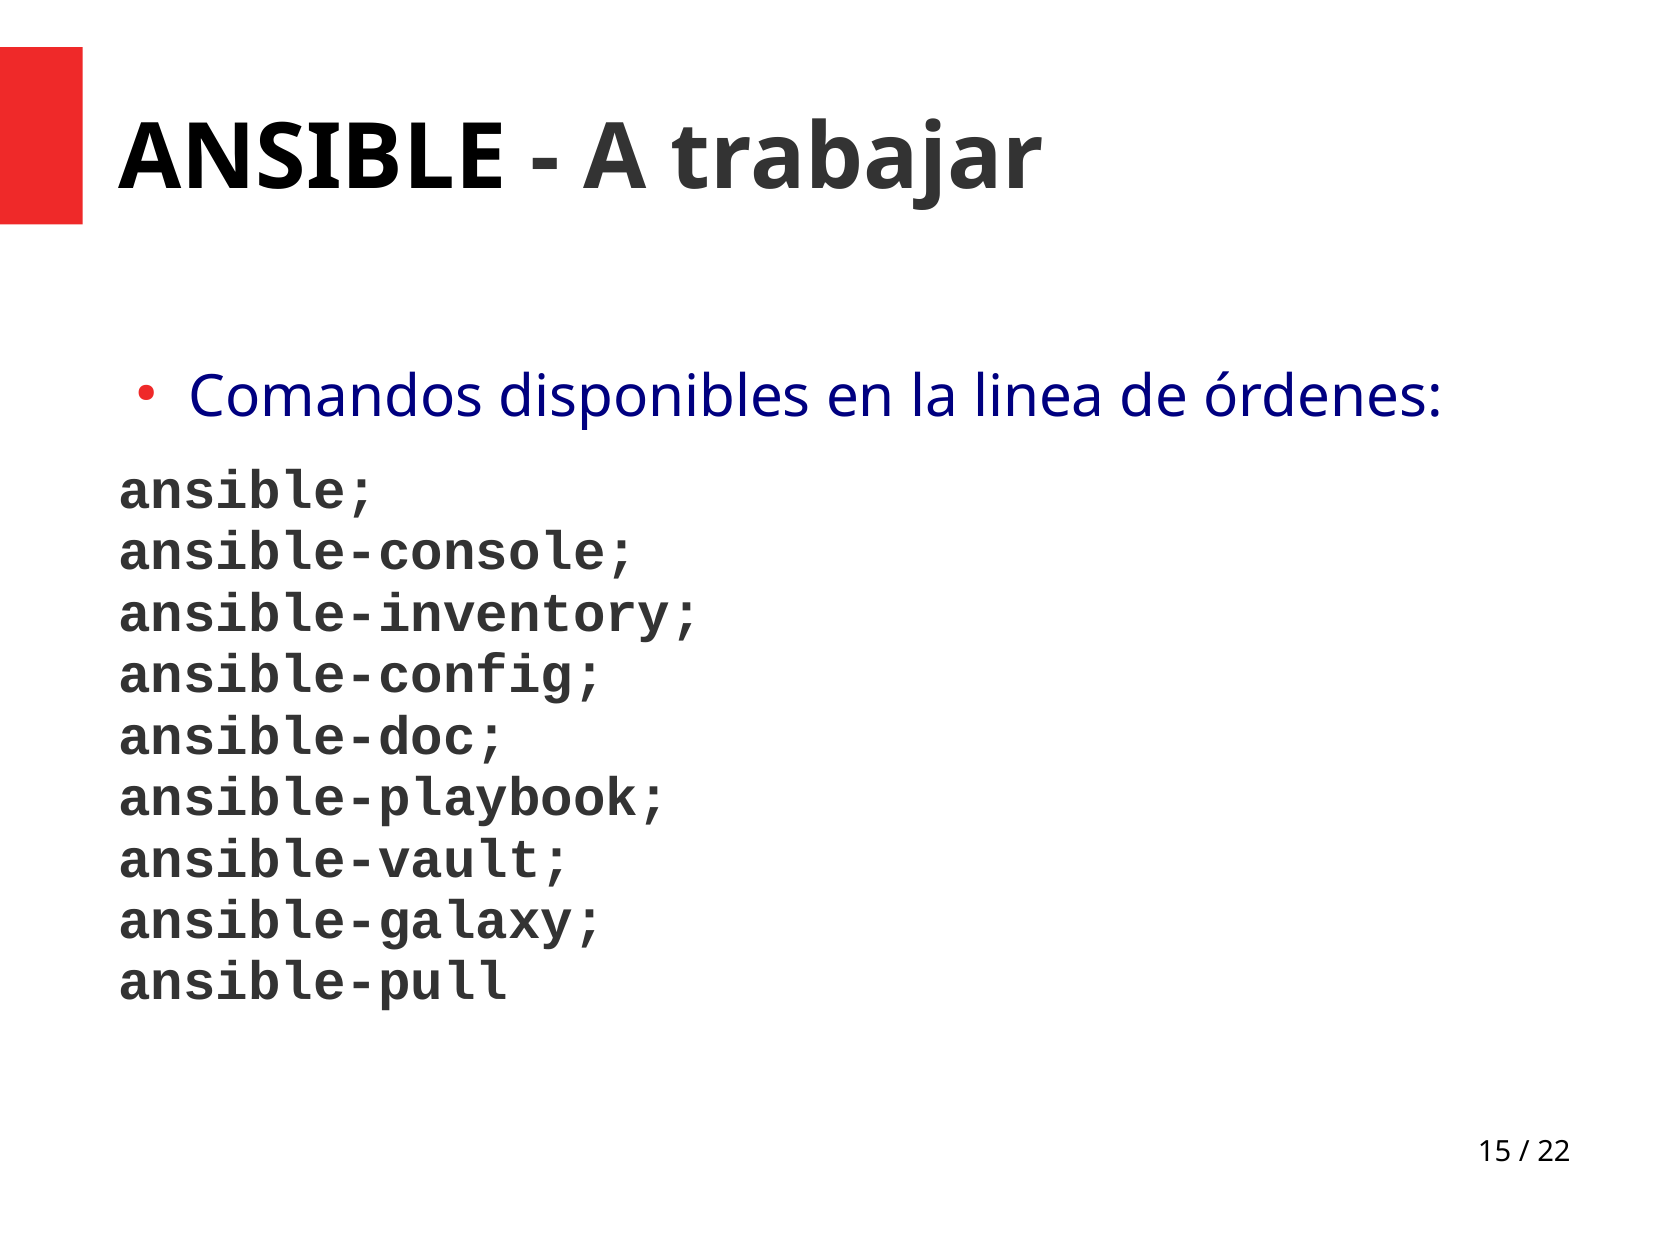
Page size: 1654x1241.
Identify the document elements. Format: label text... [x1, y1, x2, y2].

list Comandos disponibles en la linea de órdenes: ansible; ansible-console; ansible-inventory; ansible-config; ansible-doc; ansible-playbook; ansible-vault; ansible-galaxy; ansible-pull [118, 354, 1536, 1134]
title ANSIBLE - A trabajar [118, 49, 1571, 257]
